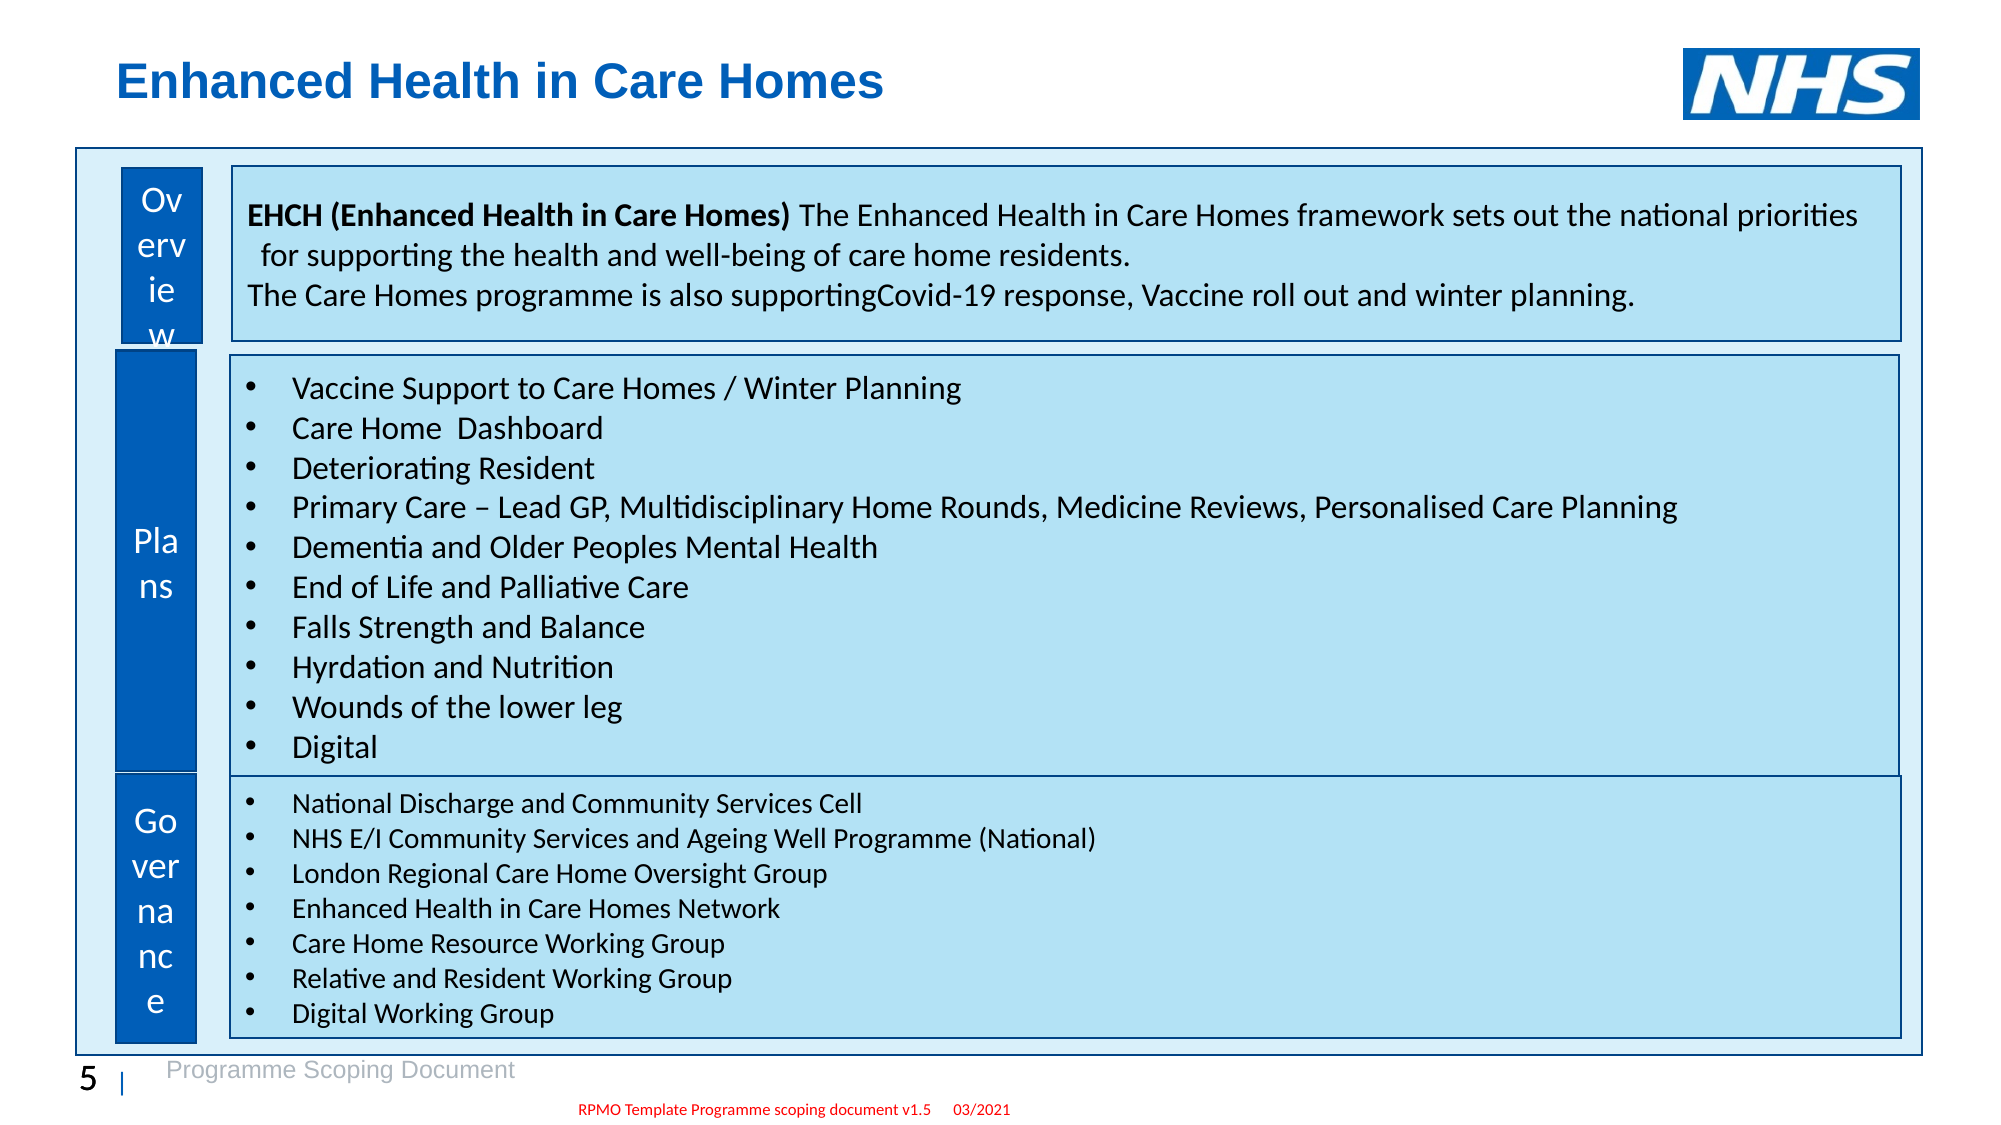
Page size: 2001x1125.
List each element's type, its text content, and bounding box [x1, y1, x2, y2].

text_box Governance [116, 774, 196, 1043]
text_box EHCH (Enhanced Health in Care Homes) The Enhanced Health in Care Homes framework sets out the national priorities for supporting the health and well-being of care home residents. The Care Homes programme is also supportingCovid-19 response, Vaccine roll out and winter planning. [232, 166, 1901, 341]
text_box Vaccine Support to Care Homes / Winter Planning Care Home Dashboard Deteriorating Resident Primary Care – Lead GP, Multidisciplinary Home Rounds, Medicine Reviews, Personalised Care Planning Dementia and Older Peoples Mental Health End of Life and Palliative Care Falls Strength and Balance Hyrdation and Nutrition Wounds of the lower leg Digital [230, 355, 1899, 776]
title Enhanced Health in Care Homes [100, 48, 1538, 148]
text_box Overview [122, 168, 202, 343]
text_box National Discharge and Community Services Cell NHS E/I Community Services and Ageing Well Programme (National) London Regional Care Home Oversight Group Enhanced Health in Care Homes Network Care Home Resource Working Group Relative and Resident Working Group Digital Working Group [230, 776, 1901, 1038]
text_box Plans [116, 350, 196, 771]
text_box [76, 148, 1922, 1055]
text_box Programme Scoping Document [151, 1055, 1403, 1099]
